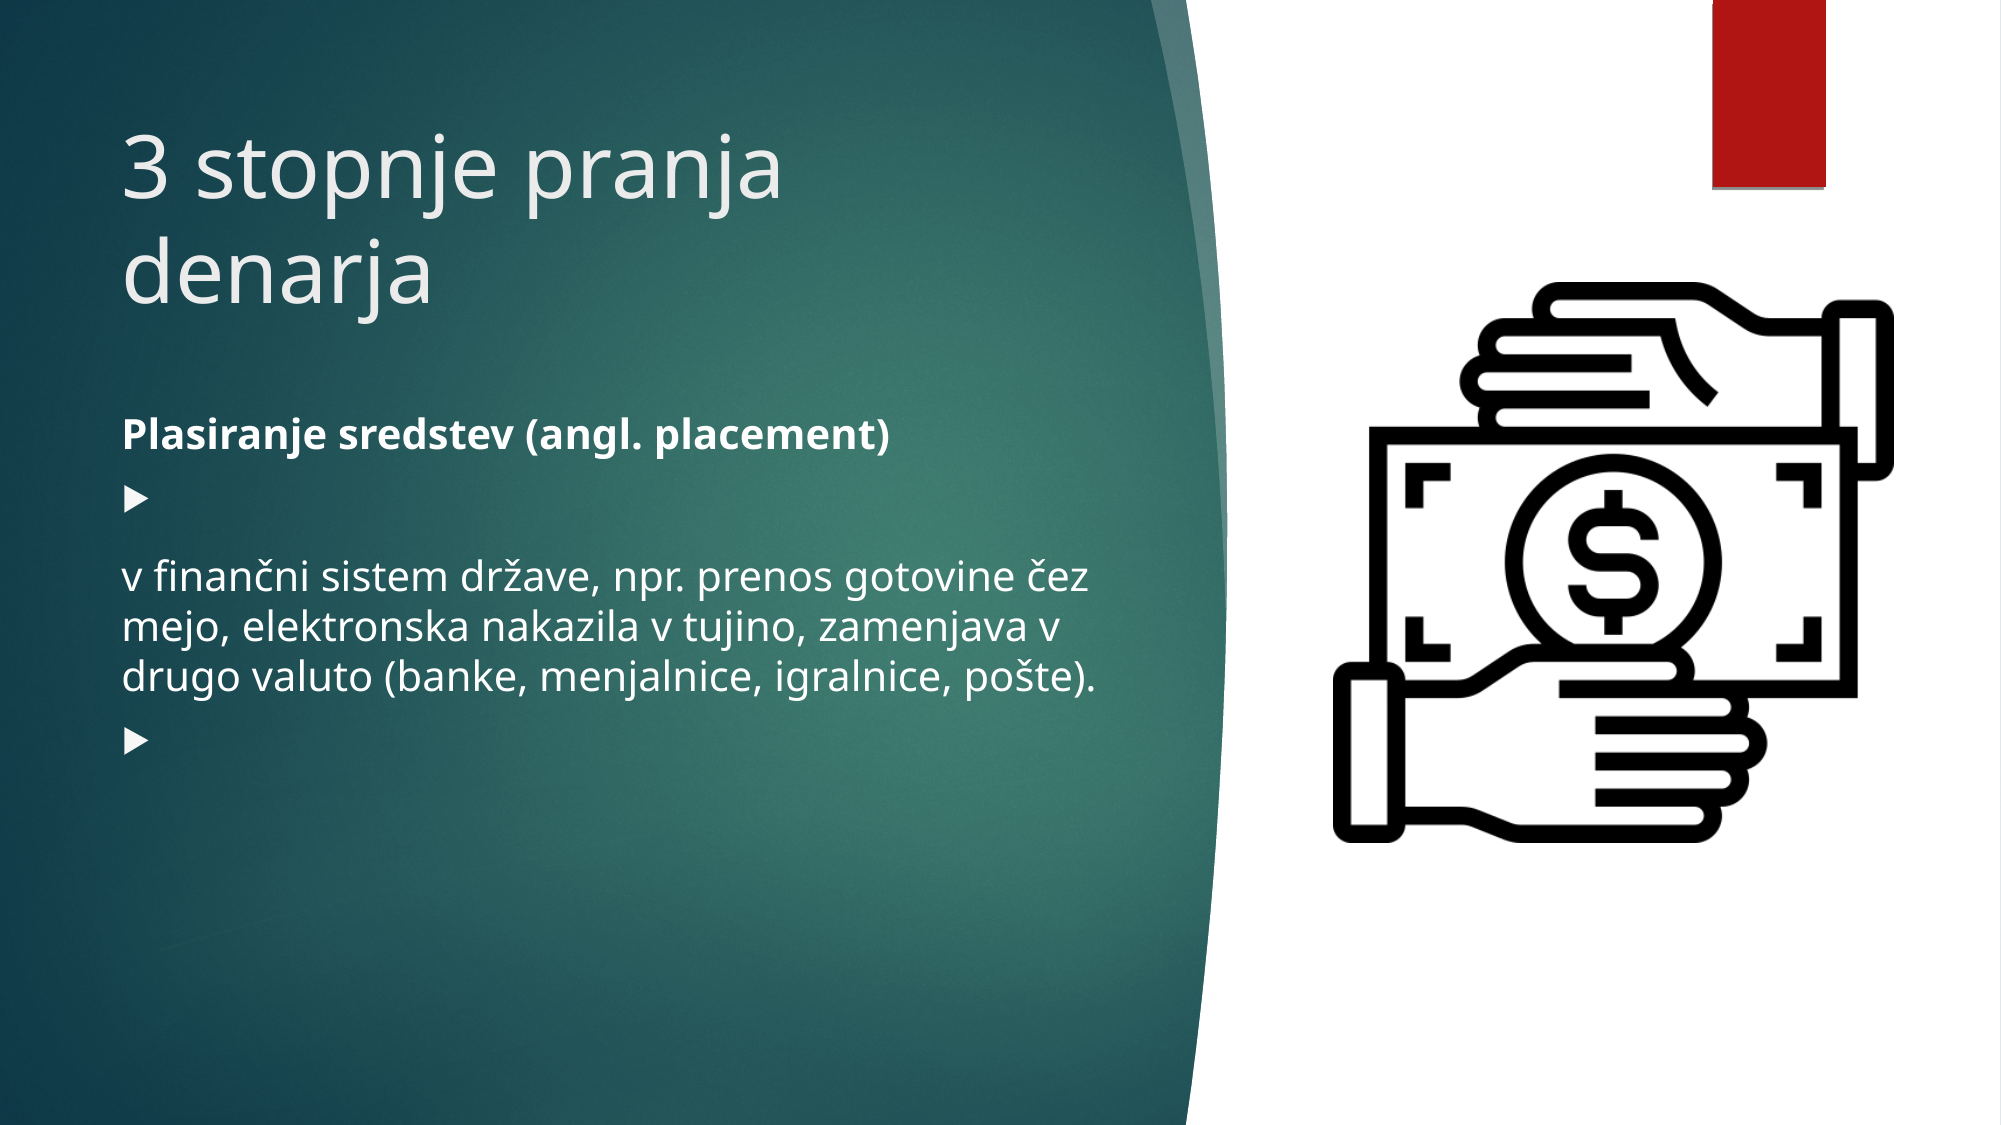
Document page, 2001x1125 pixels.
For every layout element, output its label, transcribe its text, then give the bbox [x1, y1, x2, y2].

picture [1333, 282, 1894, 843]
title 3 stopnje pranja denarja [106, 103, 1122, 370]
list Plasiranje sredstev (angl. placement) v finančni sistem države, npr. prenos gotovine čez mejo, elektronska nakazila v tujino, zamenjava v drugo valuto (banke, menjalnice, igralnice, pošte). [106, 399, 1122, 1021]
text_box [0, 0, 2000, 1125]
